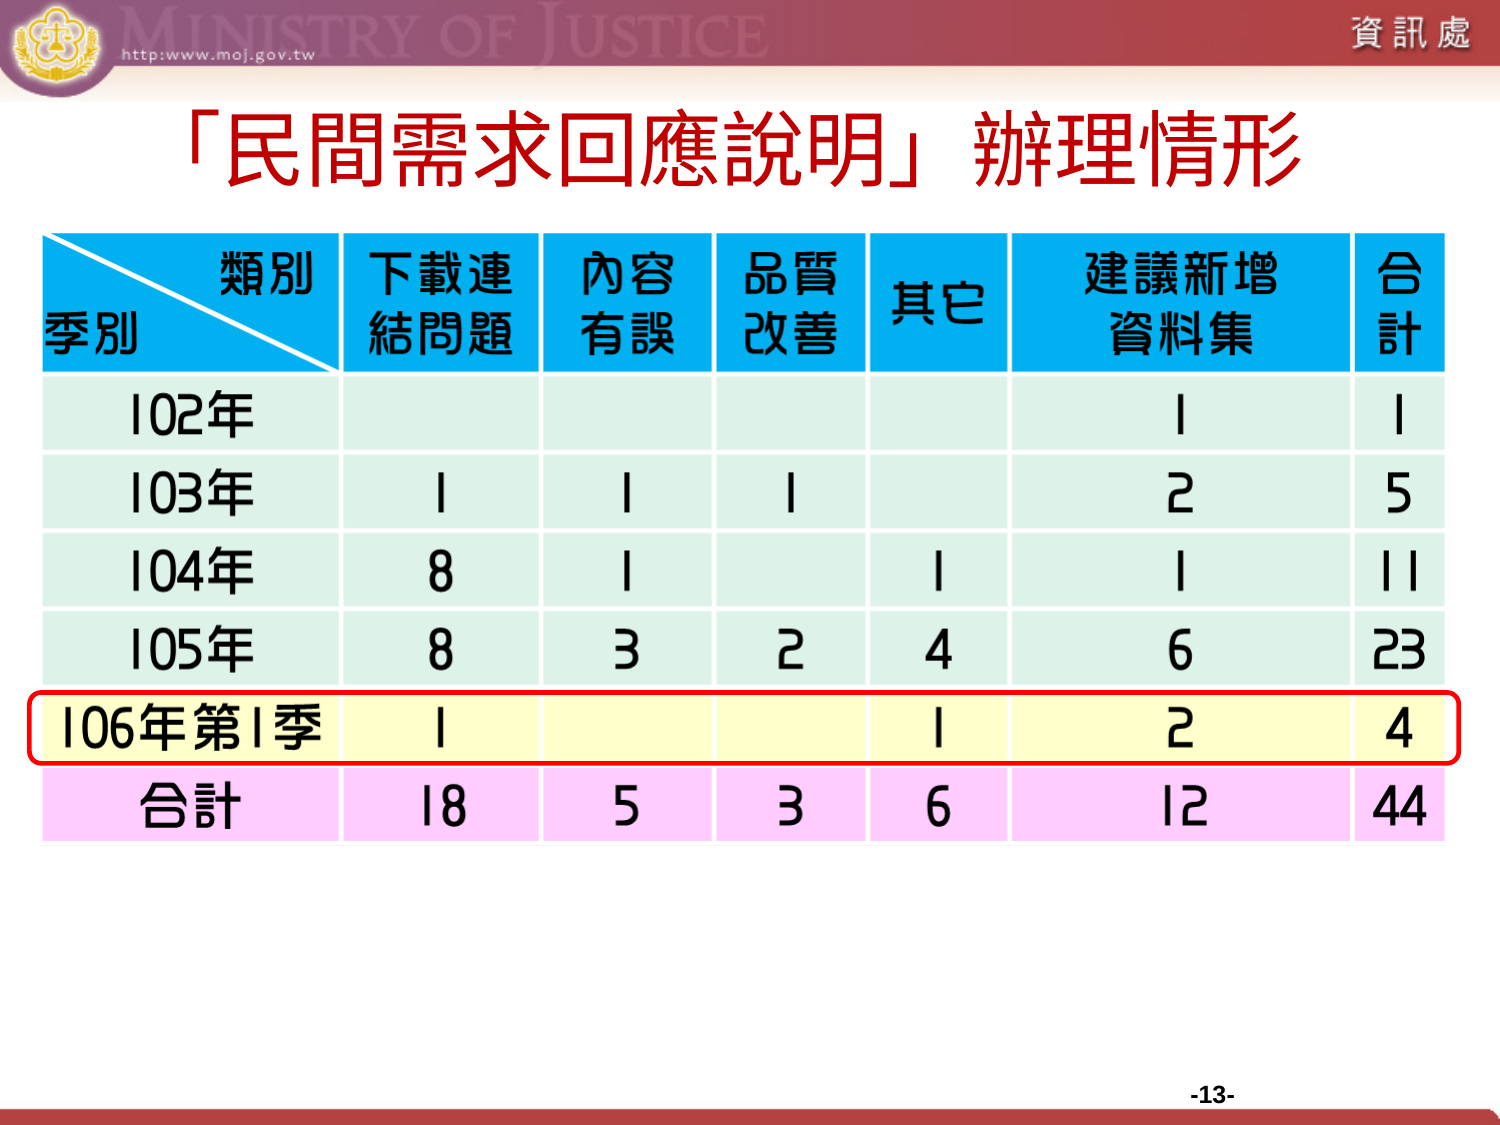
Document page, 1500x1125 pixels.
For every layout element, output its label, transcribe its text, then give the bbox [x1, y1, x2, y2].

text_box 「民間需求回應說明」辦理情形 [123, 90, 1333, 207]
picture [39, 766, 1447, 871]
picture [39, 695, 1447, 761]
picture [39, 228, 1447, 690]
text_box -13- [1175, 1070, 1488, 1109]
